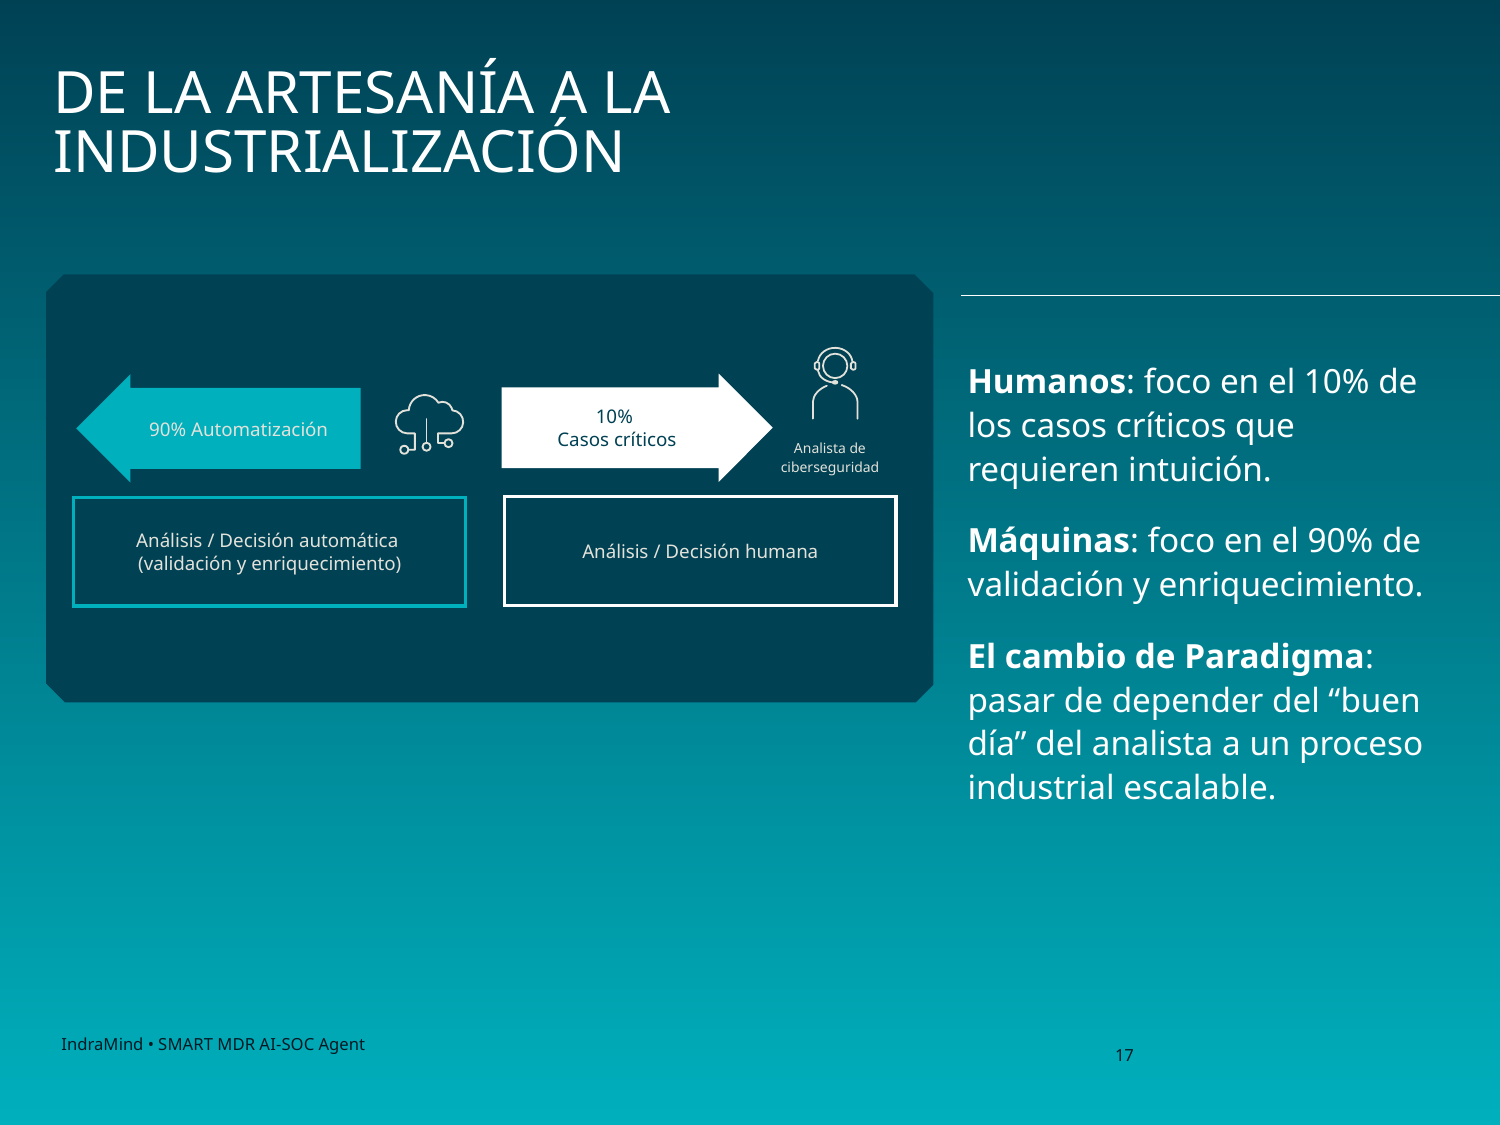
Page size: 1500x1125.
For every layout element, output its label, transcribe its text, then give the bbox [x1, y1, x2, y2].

text_box DE LA ARTESANÍA A LA INDUSTRIALIZACIÓN [53, 65, 693, 186]
text_box Análisis / Decisión automática (validación y enriquecimiento) [74, 497, 465, 606]
slide_number 17 [1114, 1026, 1453, 1087]
picture [406, 433, 415, 450]
text_box Humanos: foco en el 10% de los casos críticos que requieren intuición. Máquinas: foco en el 90% de validación y enriquecimiento. El cambio de Paradigma: pasar de depender del “buen día” del analista a un proceso industrial escalable. [966, 355, 1431, 953]
text_box IndraMind • SMART MDR AI-SOC Agent [46, 1026, 543, 1087]
text_box 10% Casos críticos [501, 373, 773, 483]
text_box [46, 274, 934, 703]
text_box 90% Automatización [76, 374, 361, 483]
text_box Análisis / Decisión humana [504, 497, 896, 605]
text_box Analista de ciberseguridad [756, 437, 903, 475]
